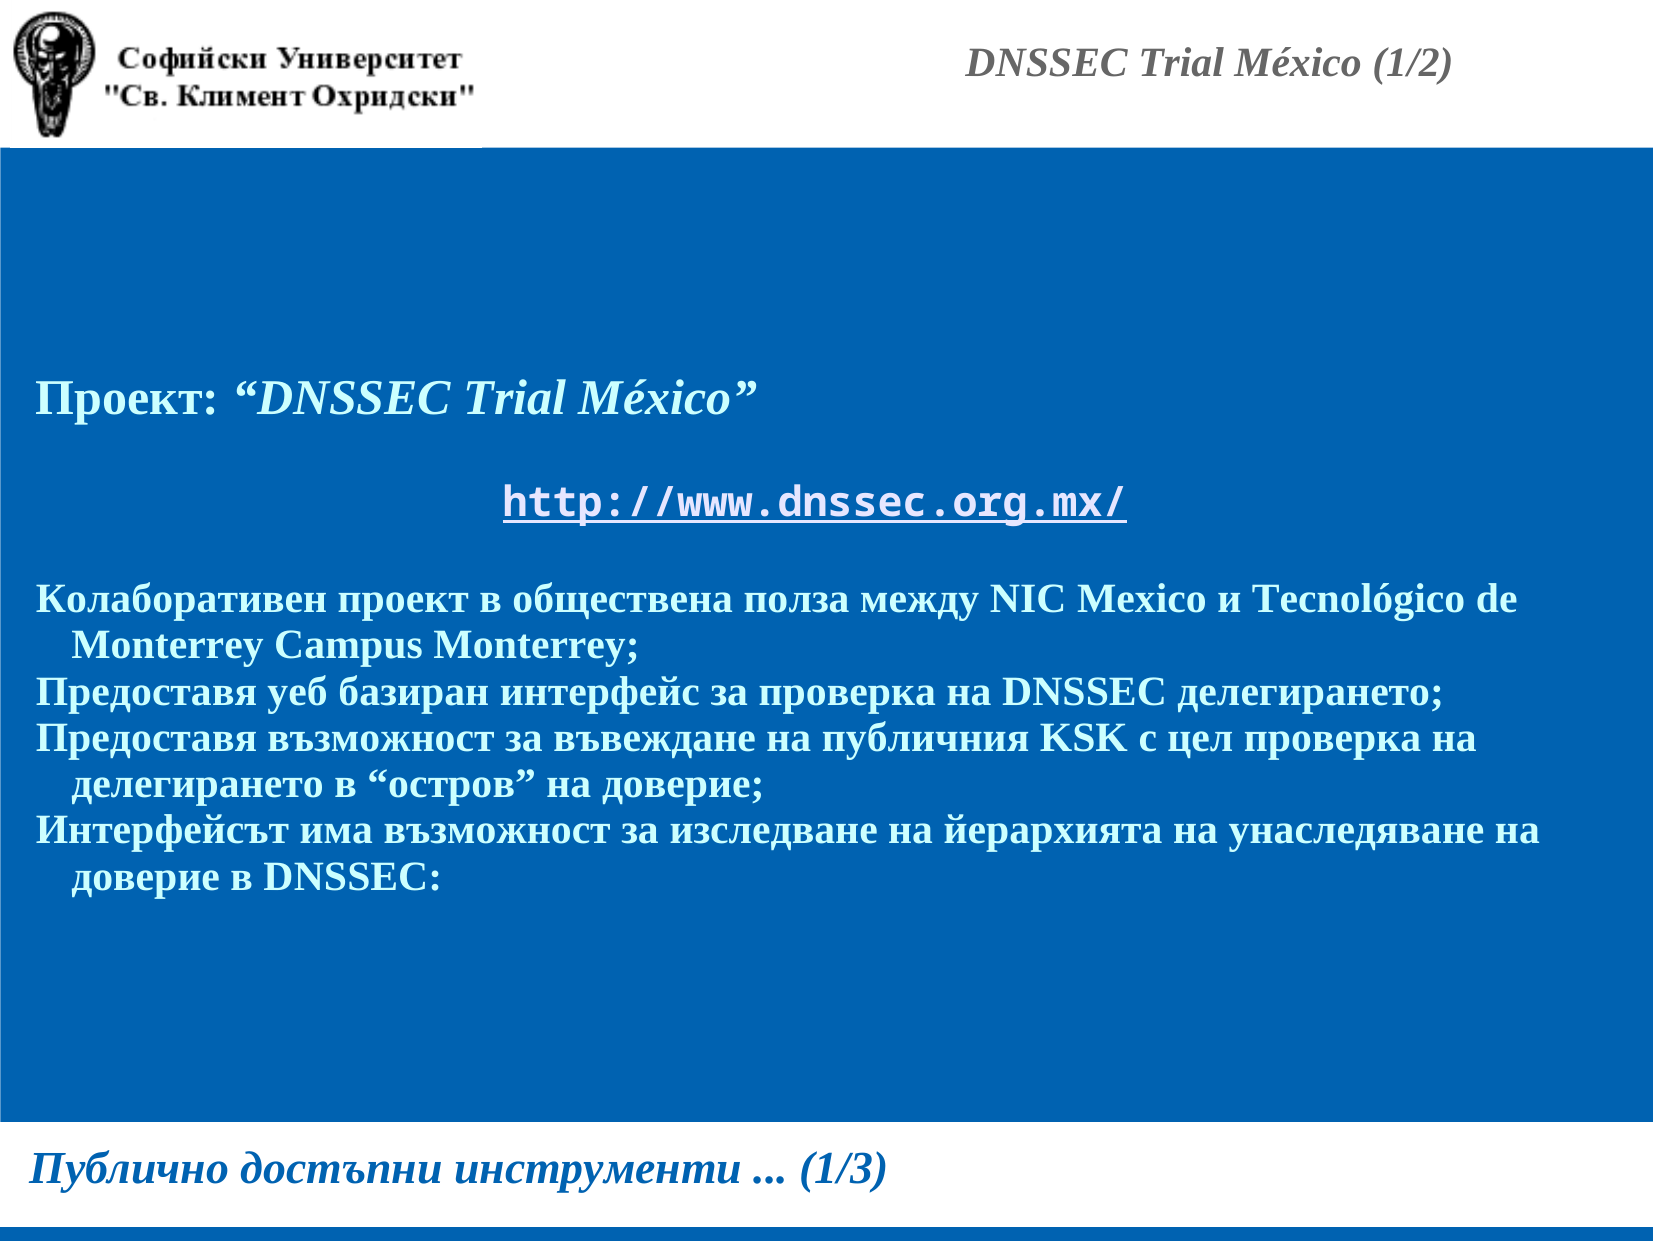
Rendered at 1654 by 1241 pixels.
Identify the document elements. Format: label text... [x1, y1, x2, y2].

picture [10, 0, 482, 148]
title DNSSEC Trial México (1/2) [768, 2, 1652, 121]
text_box Проект: “DNSSEC Trial México” http://www.dnssec.org.mx/ Колаборативен проект в обществена полза между NIC Mexico и Tecnológico de Monterrey Campus Monterrey; Предоставя уеб базиран интерфейс за проверка на DNSSEC делегирането; Предоставя възможност за въвеждане на публичния KSK с цел проверка на делегирането в “остров” на доверие; Интерфейсът има възможност за изследване на йерархията на унаследяване на доверие в DNSSEC: [0, 147, 1653, 1122]
text_box Публично достъпни инструменти ... (1/3) [29, 1143, 914, 1211]
